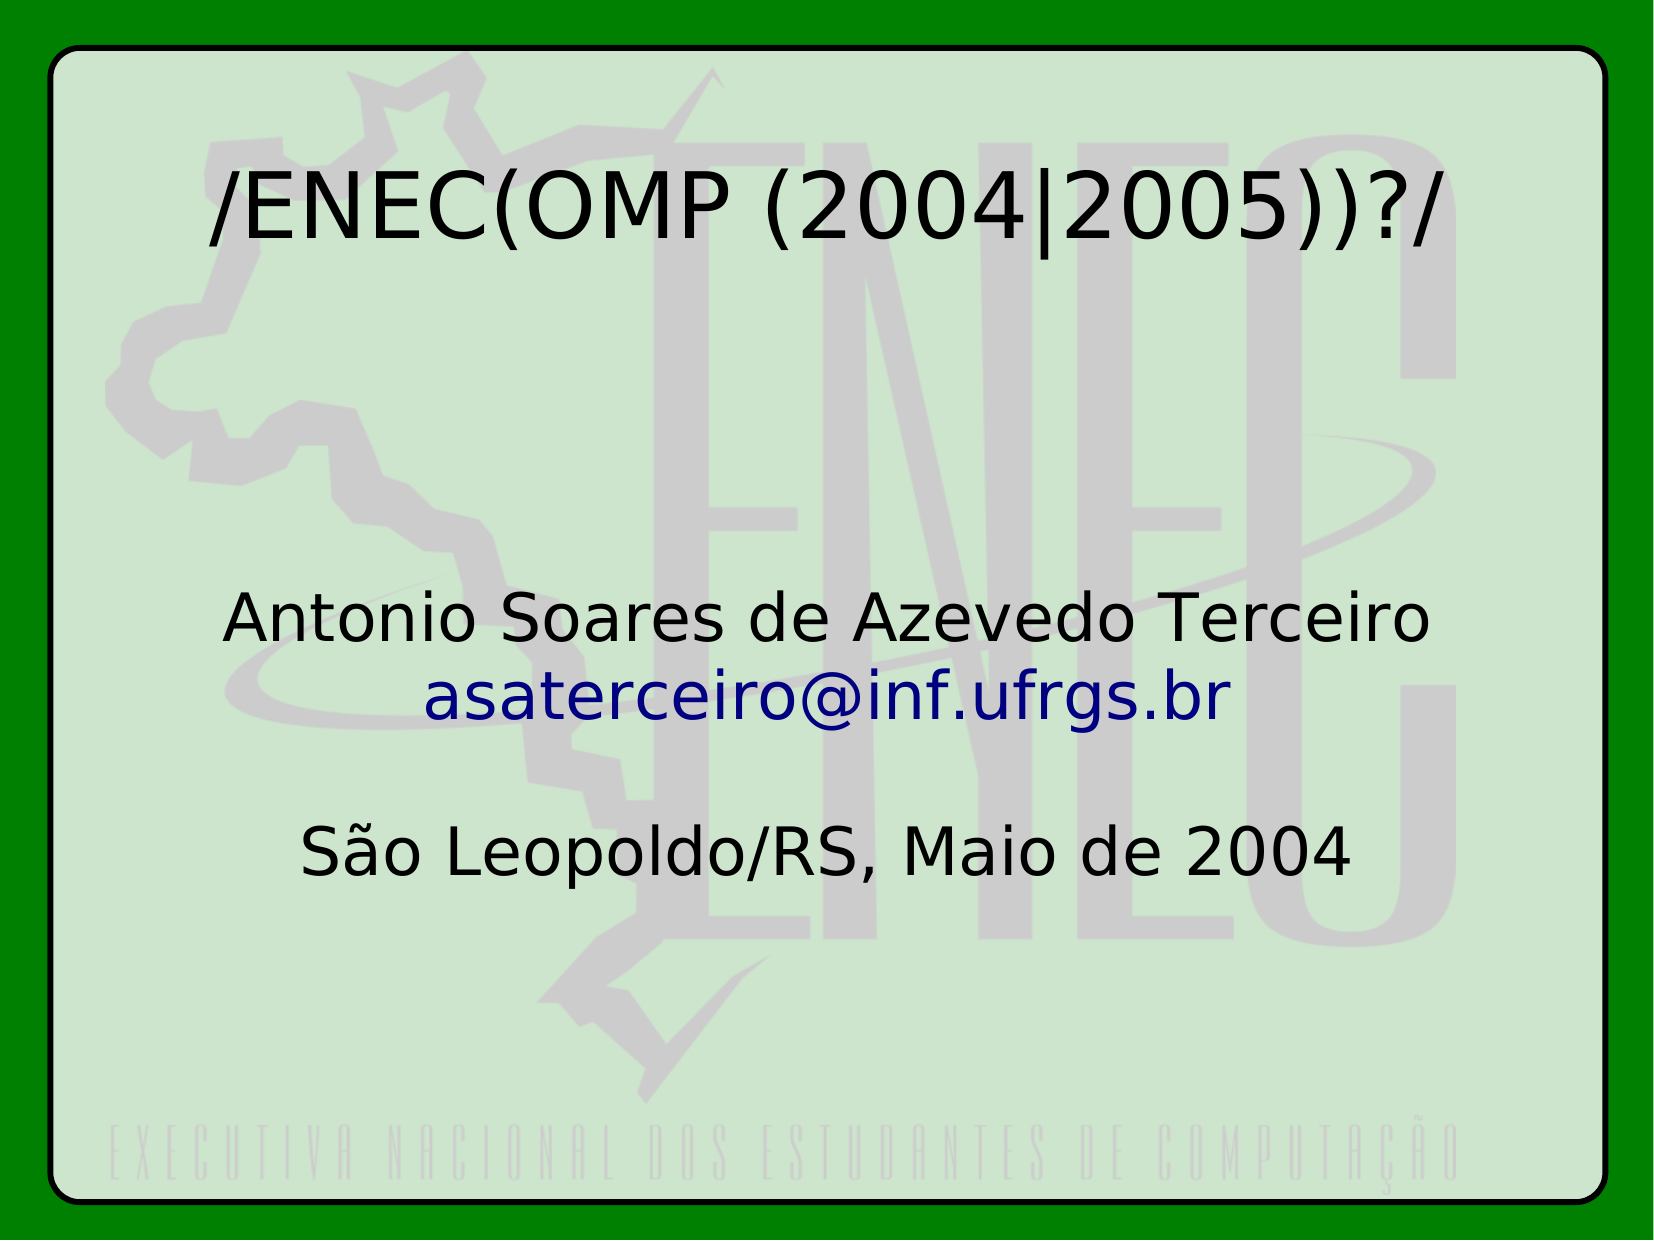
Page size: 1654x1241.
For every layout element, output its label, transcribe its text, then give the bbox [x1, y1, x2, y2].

subtitle Antonio Soares de Azevedo Terceiro asaterceiro@inf.ufrgs.br São Leopoldo/RS, Maio de 2004 [121, 344, 1534, 1127]
title /ENEC(OMP (2004|2005))?/ [121, 102, 1534, 310]
